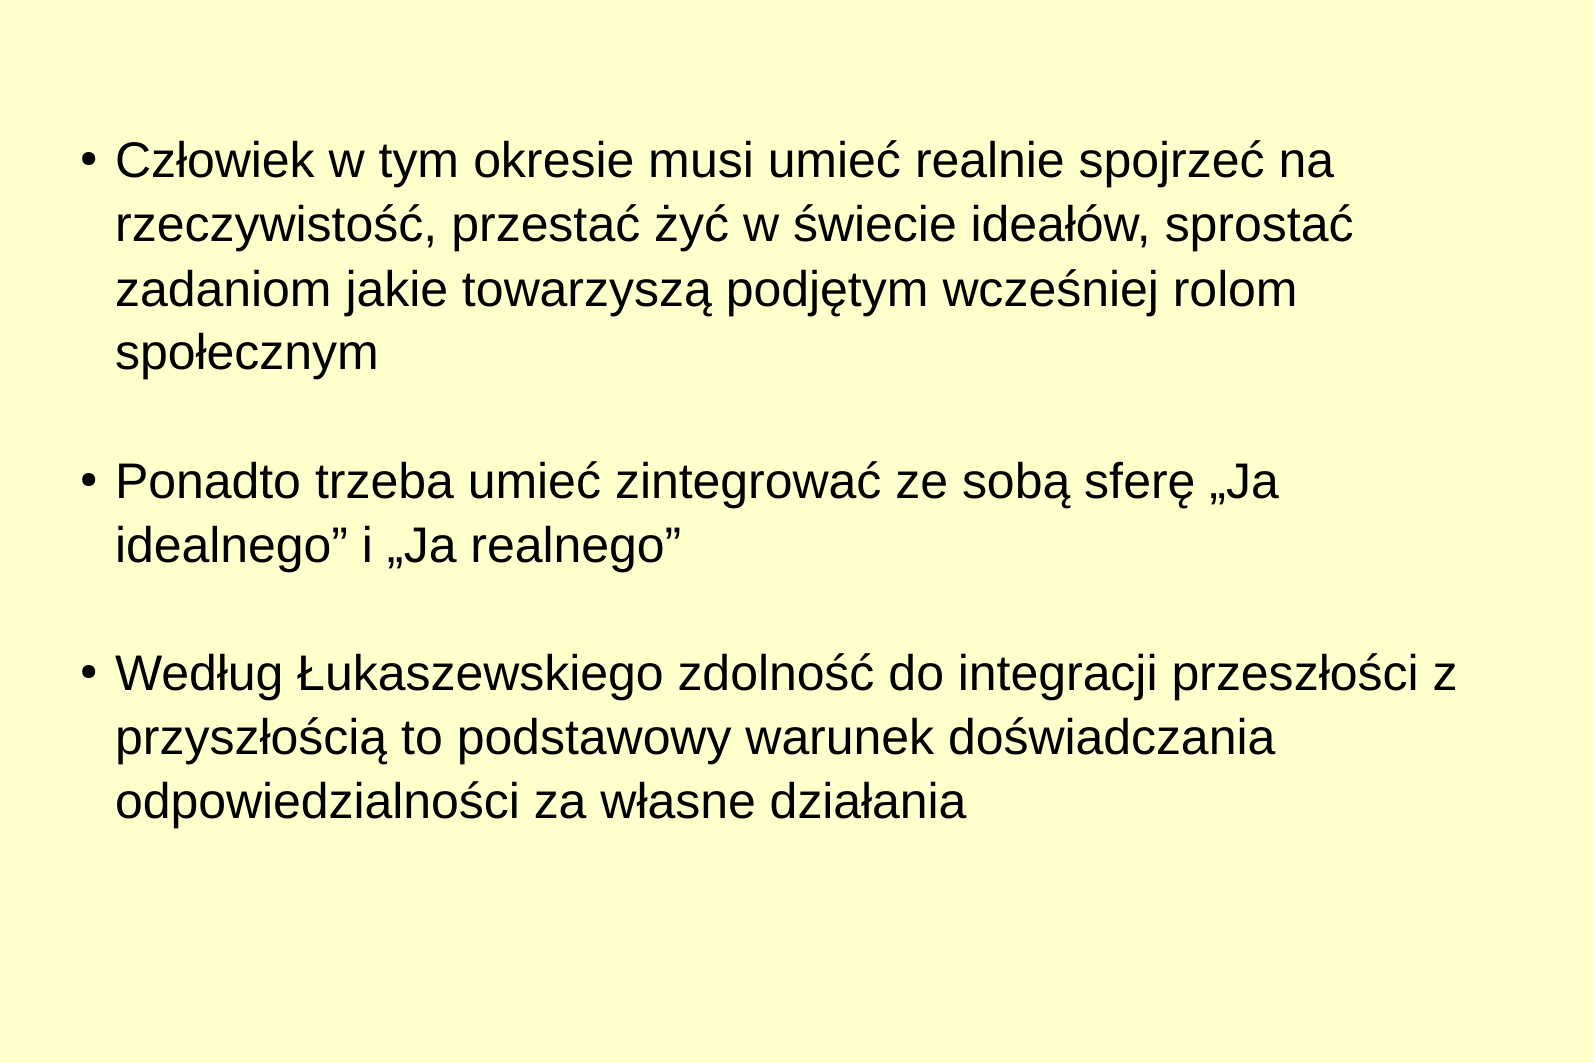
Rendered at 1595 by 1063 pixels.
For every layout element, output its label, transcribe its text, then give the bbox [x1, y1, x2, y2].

subtitle Człowiek w tym okresie musi umieć realnie spojrzeć na rzeczywistość, przestać żyć w świecie ideałów, sprostać zadaniom jakie towarzyszą podjętym wcześniej rolom społecznym Ponadto trzeba umieć zintegrować ze sobą sferę „Ja idealnego” i „Ja realnego” Według Łukaszewskiego zdolność do integracji przeszłości z przyszłością to podstawowy warunek doświadczania odpowiedzialności za własne działania [79, 42, 1515, 951]
